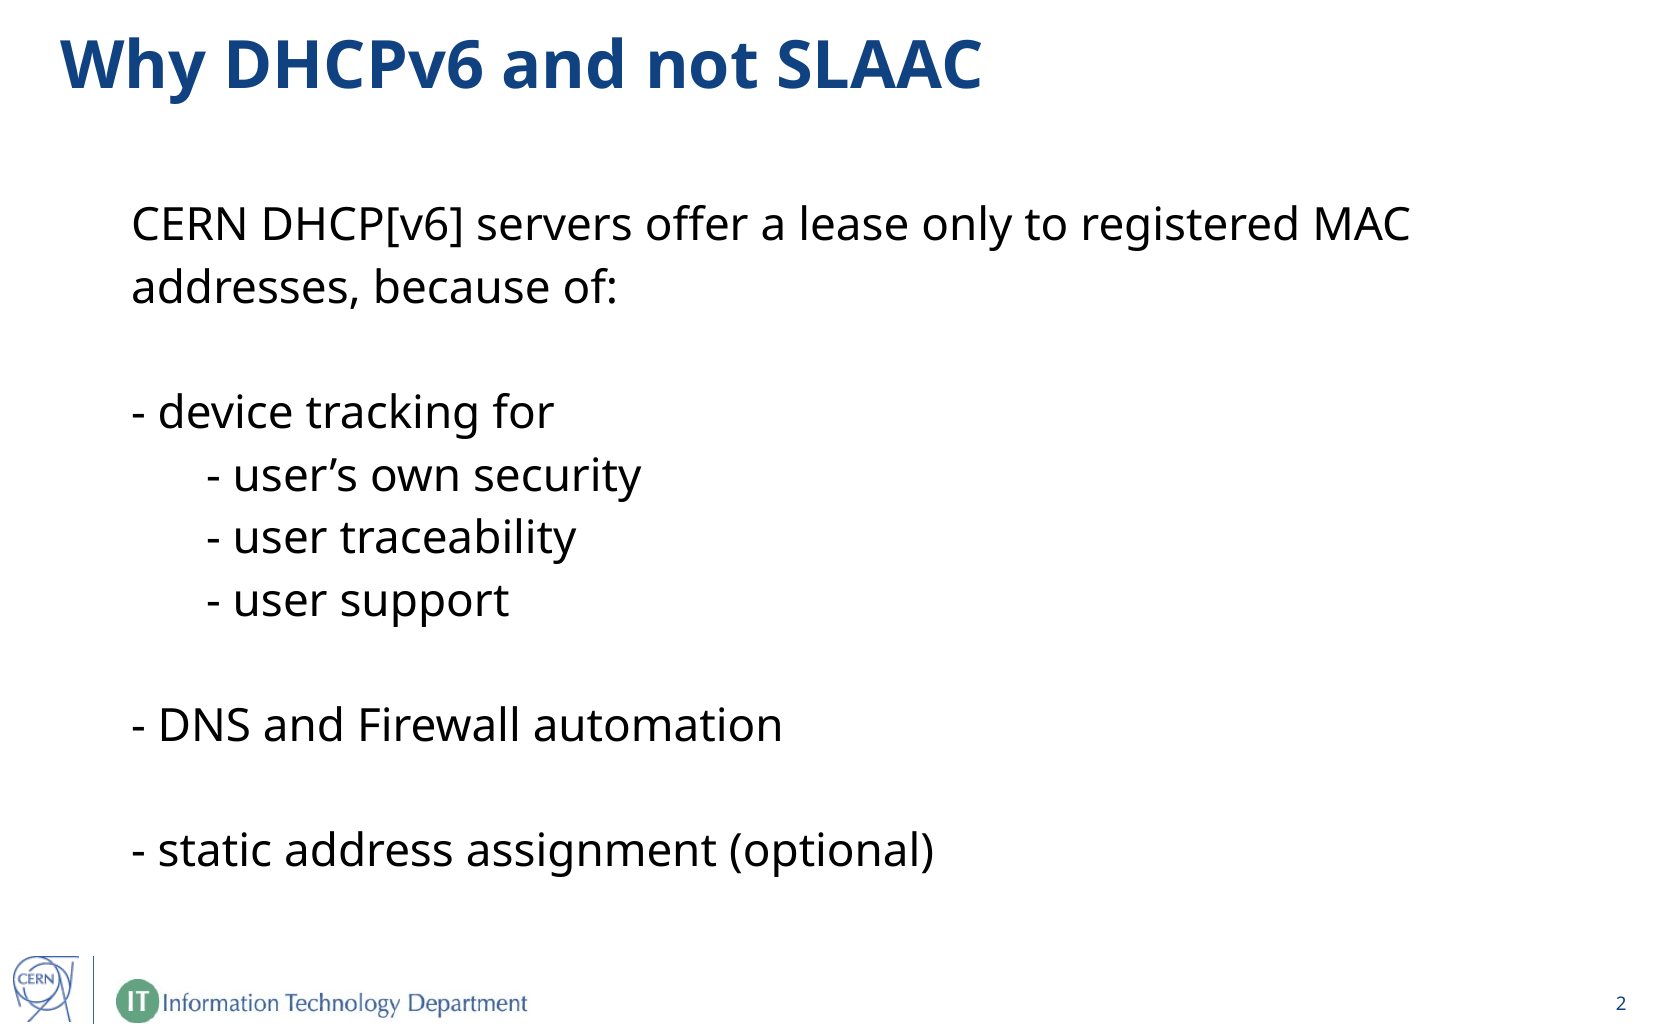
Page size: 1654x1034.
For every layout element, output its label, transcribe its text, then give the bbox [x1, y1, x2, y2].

title Why DHCPv6 and not SLAAC [60, 0, 1528, 138]
text_box CERN DHCP[v6] servers offer a lease only to registered MAC addresses, because of: - device tracking for - user’s own security - user traceability - user support - DNS and Firewall automation - static address assignment (optional) [116, 184, 1606, 1034]
picture [13, 956, 79, 1032]
